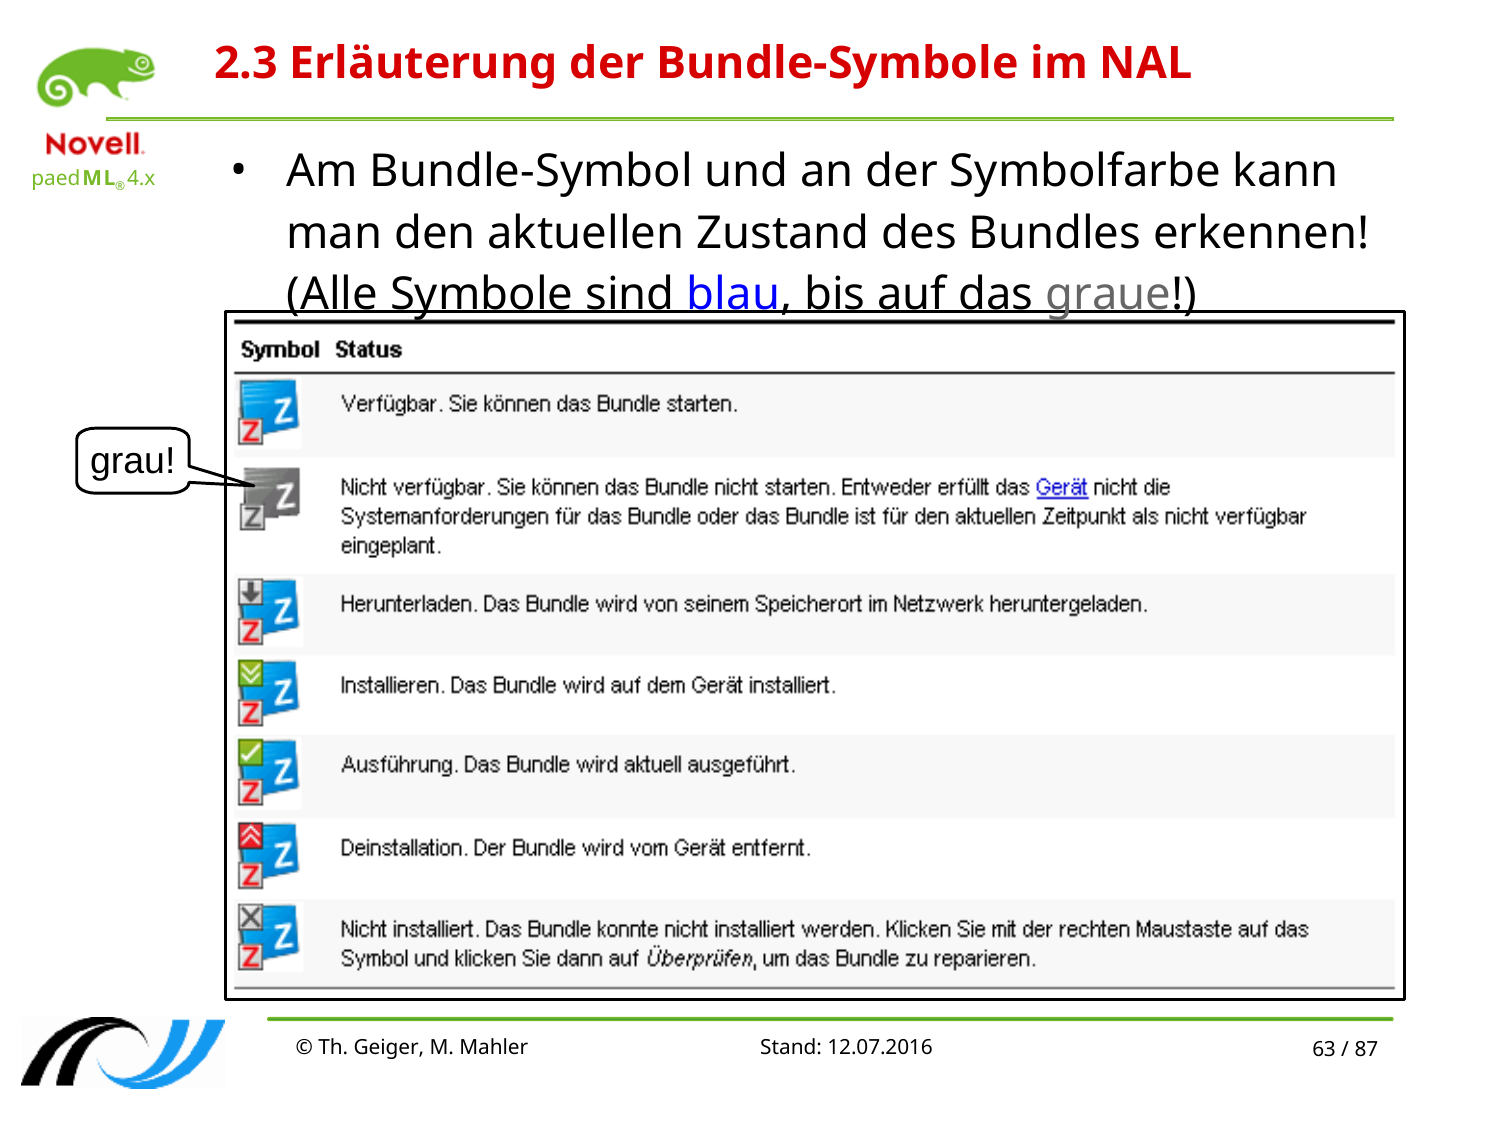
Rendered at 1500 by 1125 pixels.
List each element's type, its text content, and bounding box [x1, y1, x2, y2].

picture [24, 32, 167, 175]
picture [21, 1017, 225, 1089]
title 2.3 Erläuterung der Bundle-Symbole im NAL [214, 16, 1393, 108]
list Am Bundle-Symbol und an der Symbolfarbe kann man den aktuellen Zustand des Bundles erkennen! (Alle Symbole sind blau, bis auf das graue!) [230, 137, 1388, 880]
text_box grau! [76, 428, 254, 494]
picture [227, 312, 1403, 999]
